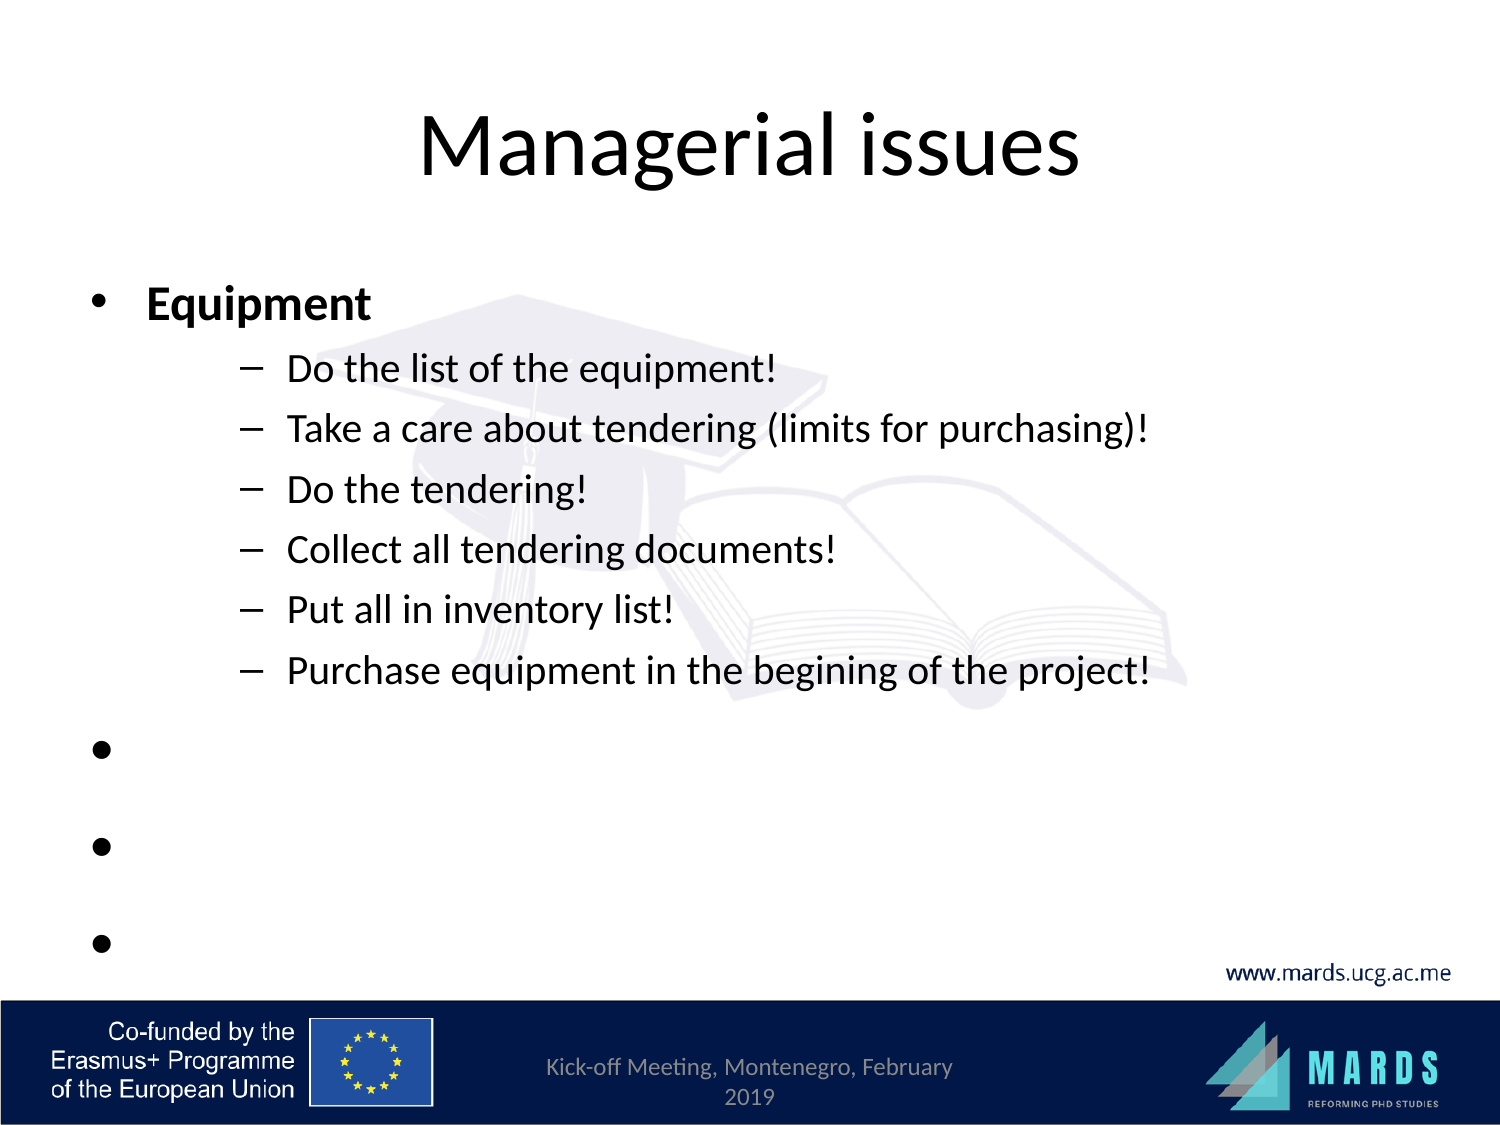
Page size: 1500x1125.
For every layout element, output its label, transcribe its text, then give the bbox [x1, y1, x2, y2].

text_box Kick-off Meeting, Montenegro, February 2019 [512, 1042, 988, 1103]
list Equipment Do the list of the equipment! Take a care about tendering (limits for purchasing)! Do the tendering! Collect all tendering documents! Put all in inventory list! Purchase equipment in the begining of the project! [75, 262, 1426, 1005]
title Managerial issues [75, 45, 1426, 233]
